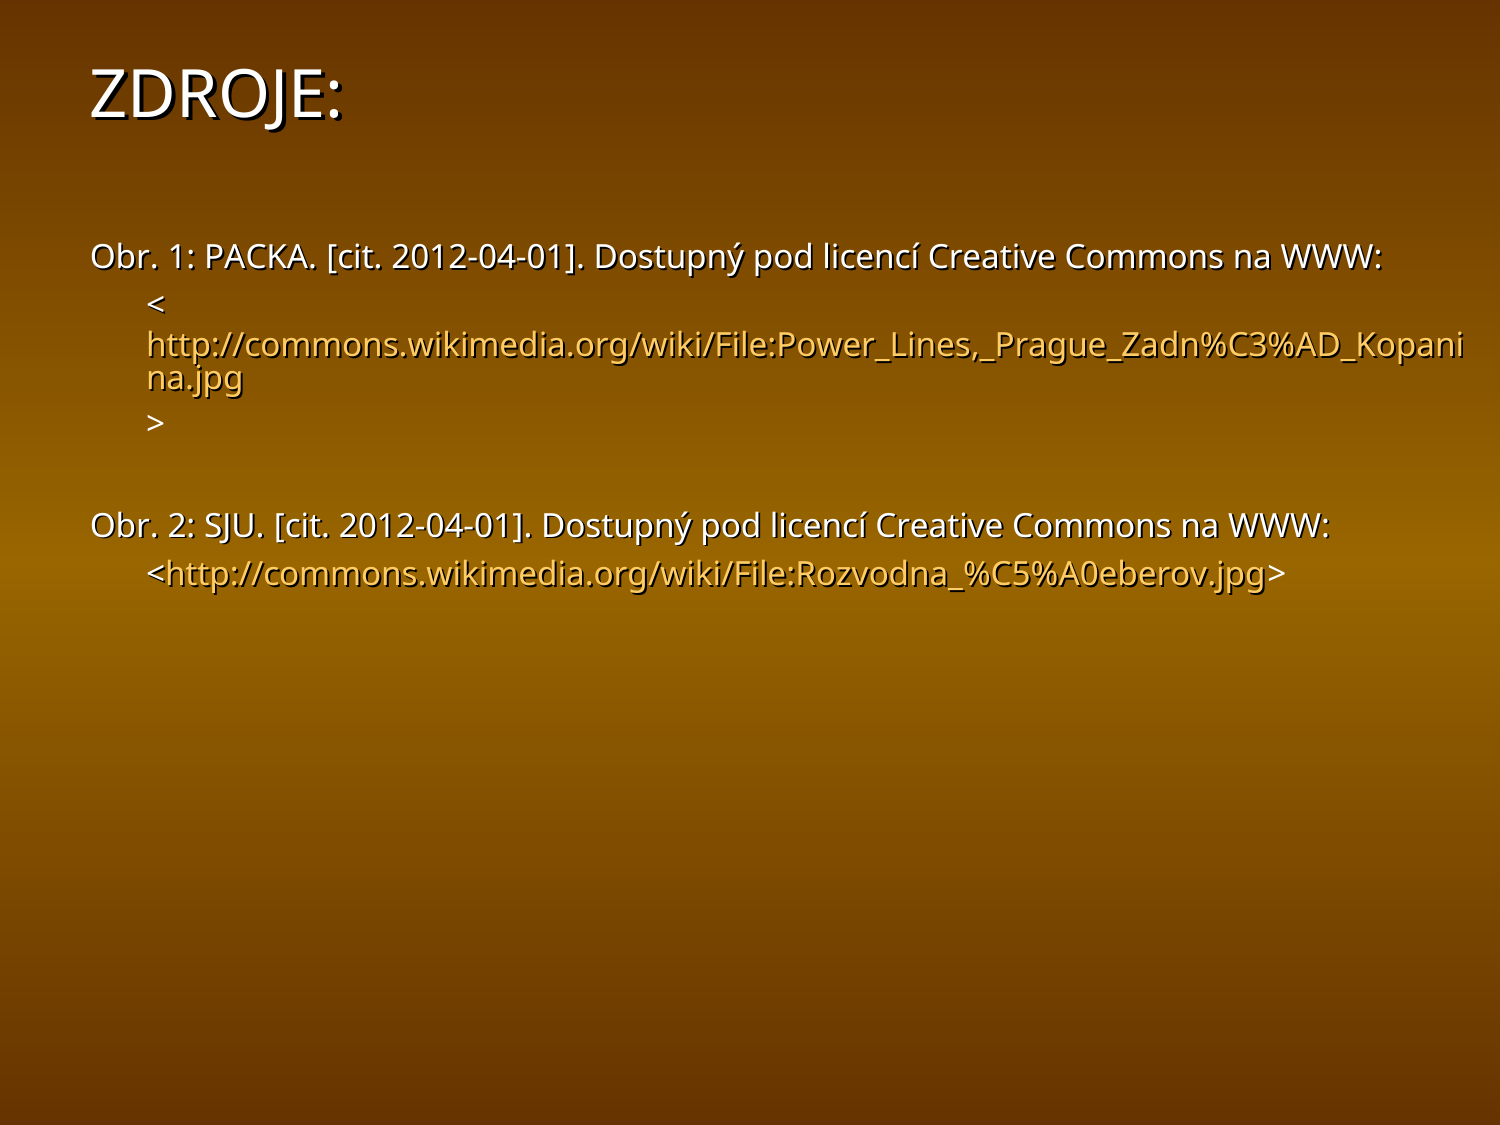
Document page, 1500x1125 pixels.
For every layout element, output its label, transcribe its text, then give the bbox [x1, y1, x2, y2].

text_box ZDROJE: Obr. 1: PACKA. [cit. 2012-04-01]. Dostupný pod licencí Creative Commons na WWW: <http://commons.wikimedia.org/wiki/File:Power_Lines,_Prague_Zadn%C3%AD_Kopanina.jpg> Obr. 2: SJU. [cit. 2012-04-01]. Dostupný pod licencí Creative Commons na WWW: <http://commons.wikimedia.org/wiki/File:Rozvodna_%C5%A0eberov.jpg> [75, 42, 1500, 1005]
